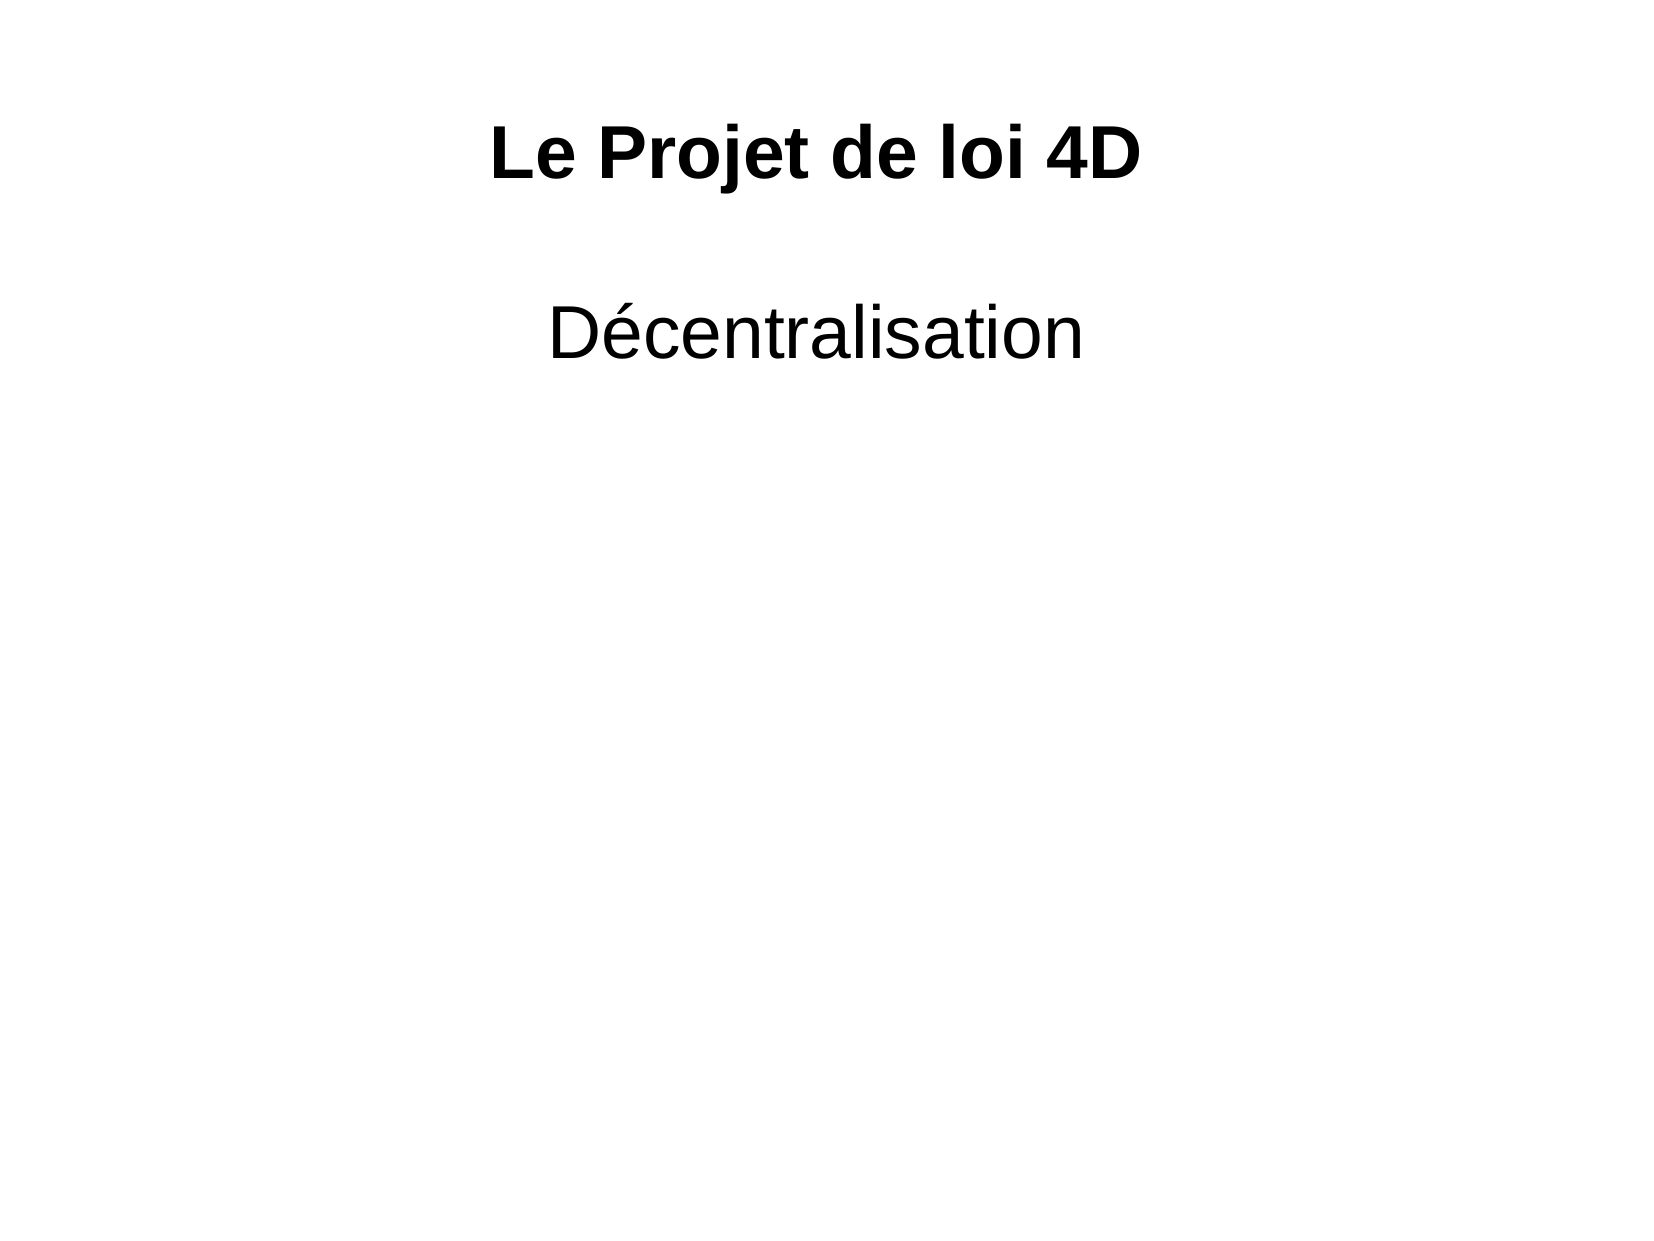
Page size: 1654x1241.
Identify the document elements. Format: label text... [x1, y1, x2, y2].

list Décentralisation [82, 290, 1571, 1109]
title Le Projet de loi 4D [82, 49, 1571, 257]
